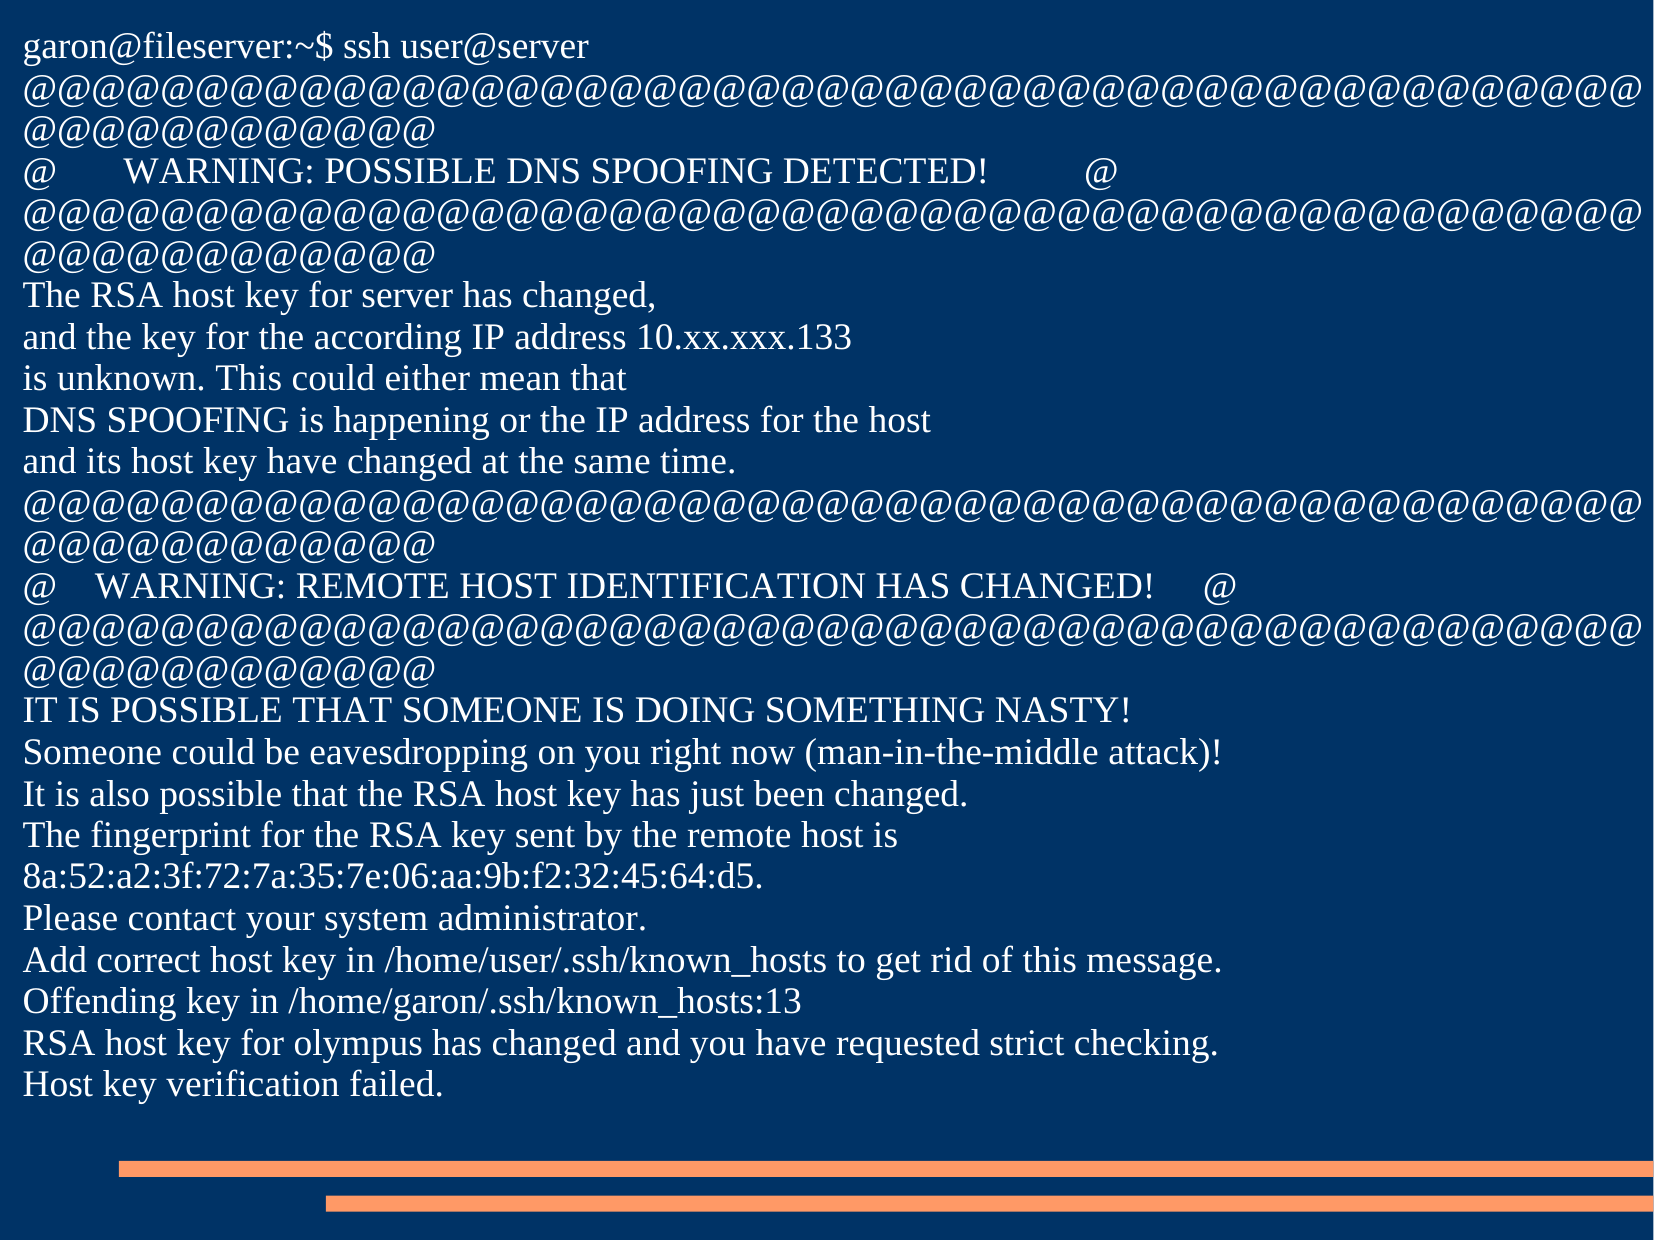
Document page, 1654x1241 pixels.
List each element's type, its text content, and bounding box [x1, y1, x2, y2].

text_box garon@fileserver:~$ ssh user@server @@@@@@@@@@@@@@@@@@@@@@@@@@@@@@@@@@@@@@@@@@@@@@@@@@@@@@@@@@@ @ WARNING: POSSIBLE DNS SPOOFING DETECTED! @ @@@@@@@@@@@@@@@@@@@@@@@@@@@@@@@@@@@@@@@@@@@@@@@@@@@@@@@@@@@ The RSA host key for server has changed, and the key for the according IP address 10.xx.xxx.133 is unknown. This could either mean that DNS SPOOFING is happening or the IP address for the host and its host key have changed at the same time. @@@@@@@@@@@@@@@@@@@@@@@@@@@@@@@@@@@@@@@@@@@@@@@@@@@@@@@@@@@ @ WARNING: REMOTE HOST IDENTIFICATION HAS CHANGED! @ @@@@@@@@@@@@@@@@@@@@@@@@@@@@@@@@@@@@@@@@@@@@@@@@@@@@@@@@@@@ IT IS POSSIBLE THAT SOMEONE IS DOING SOMETHING NASTY! Someone could be eavesdropping on you right now (man-in-the-middle attack)! It is also possible that the RSA host key has just been changed. The fingerprint for the RSA key sent by the remote host is 8a:52:a2:3f:72:7a:35:7e:06:aa:9b:f2:32:45:64:d5. Please contact your system administrator. Add correct host key in /home/user/.ssh/known_hosts to get rid of this message. Offending key in /home/garon/.ssh/known_hosts:13 RSA host key for olympus has changed and you have requested strict checking. Host key verification failed. [22, 25, 1651, 1241]
